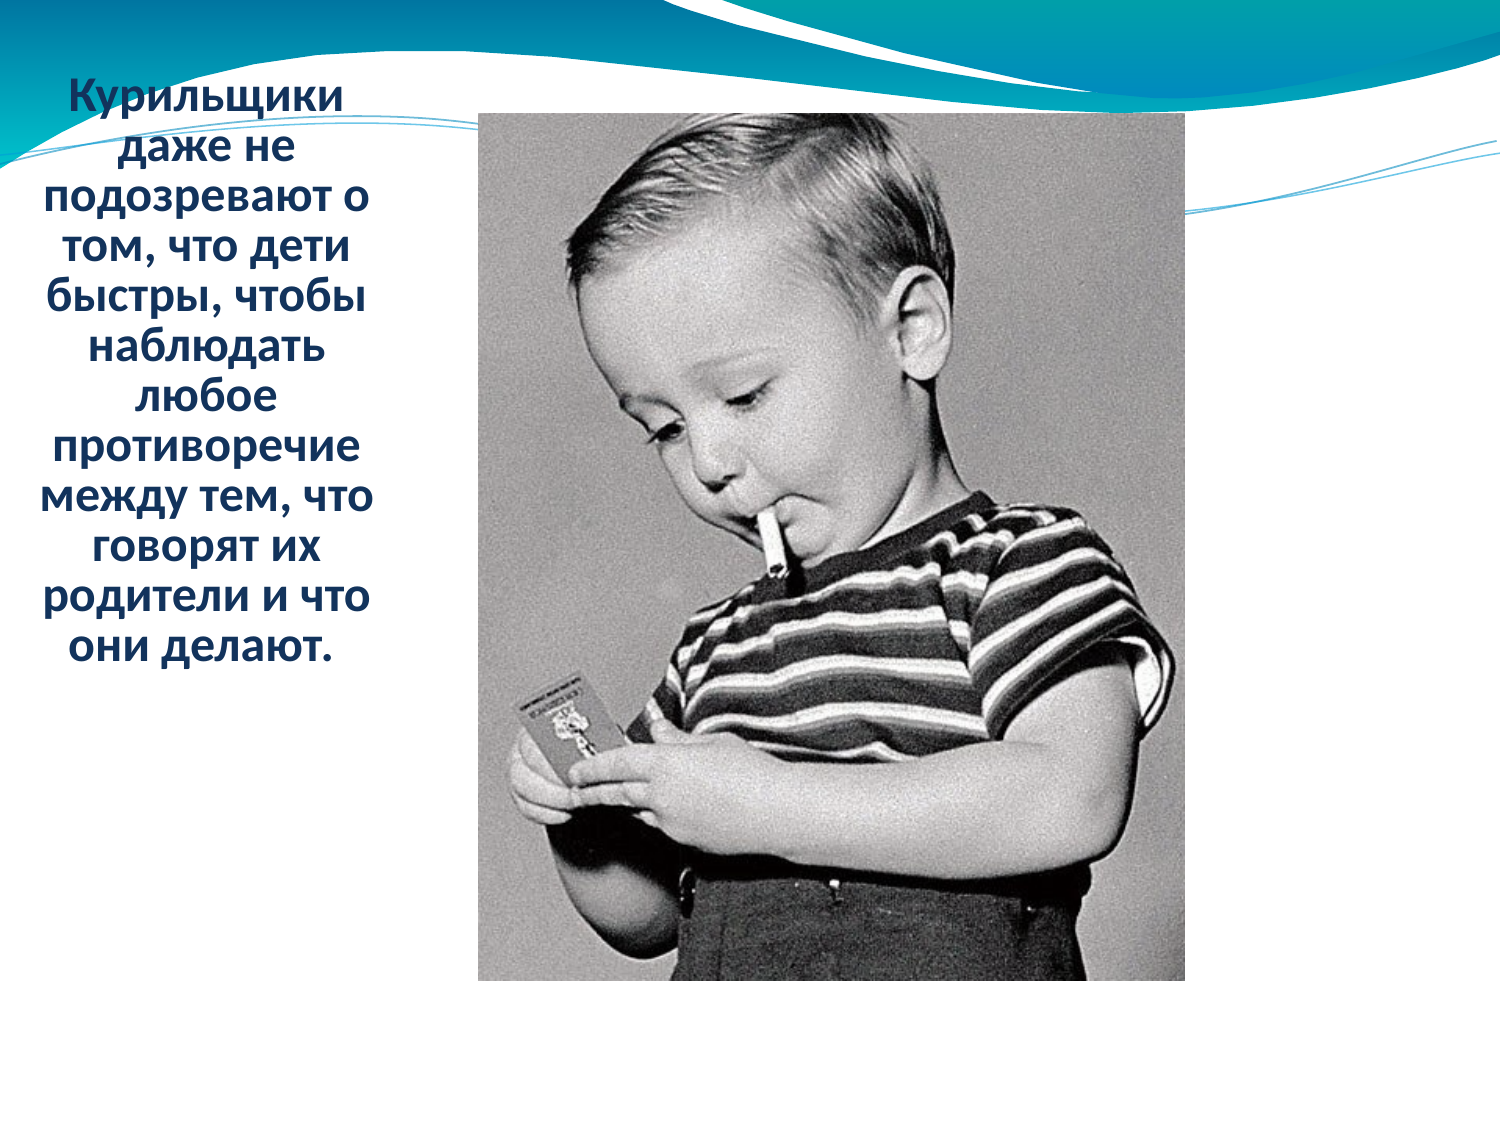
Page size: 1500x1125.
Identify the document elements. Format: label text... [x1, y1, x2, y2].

picture [478, 113, 1185, 981]
text_box Курильщики даже не подозревают о том, что дети быстры, чтобы наблюдать любое противоречие между тем, что говорят их родители и что они делают. [17, 66, 396, 682]
